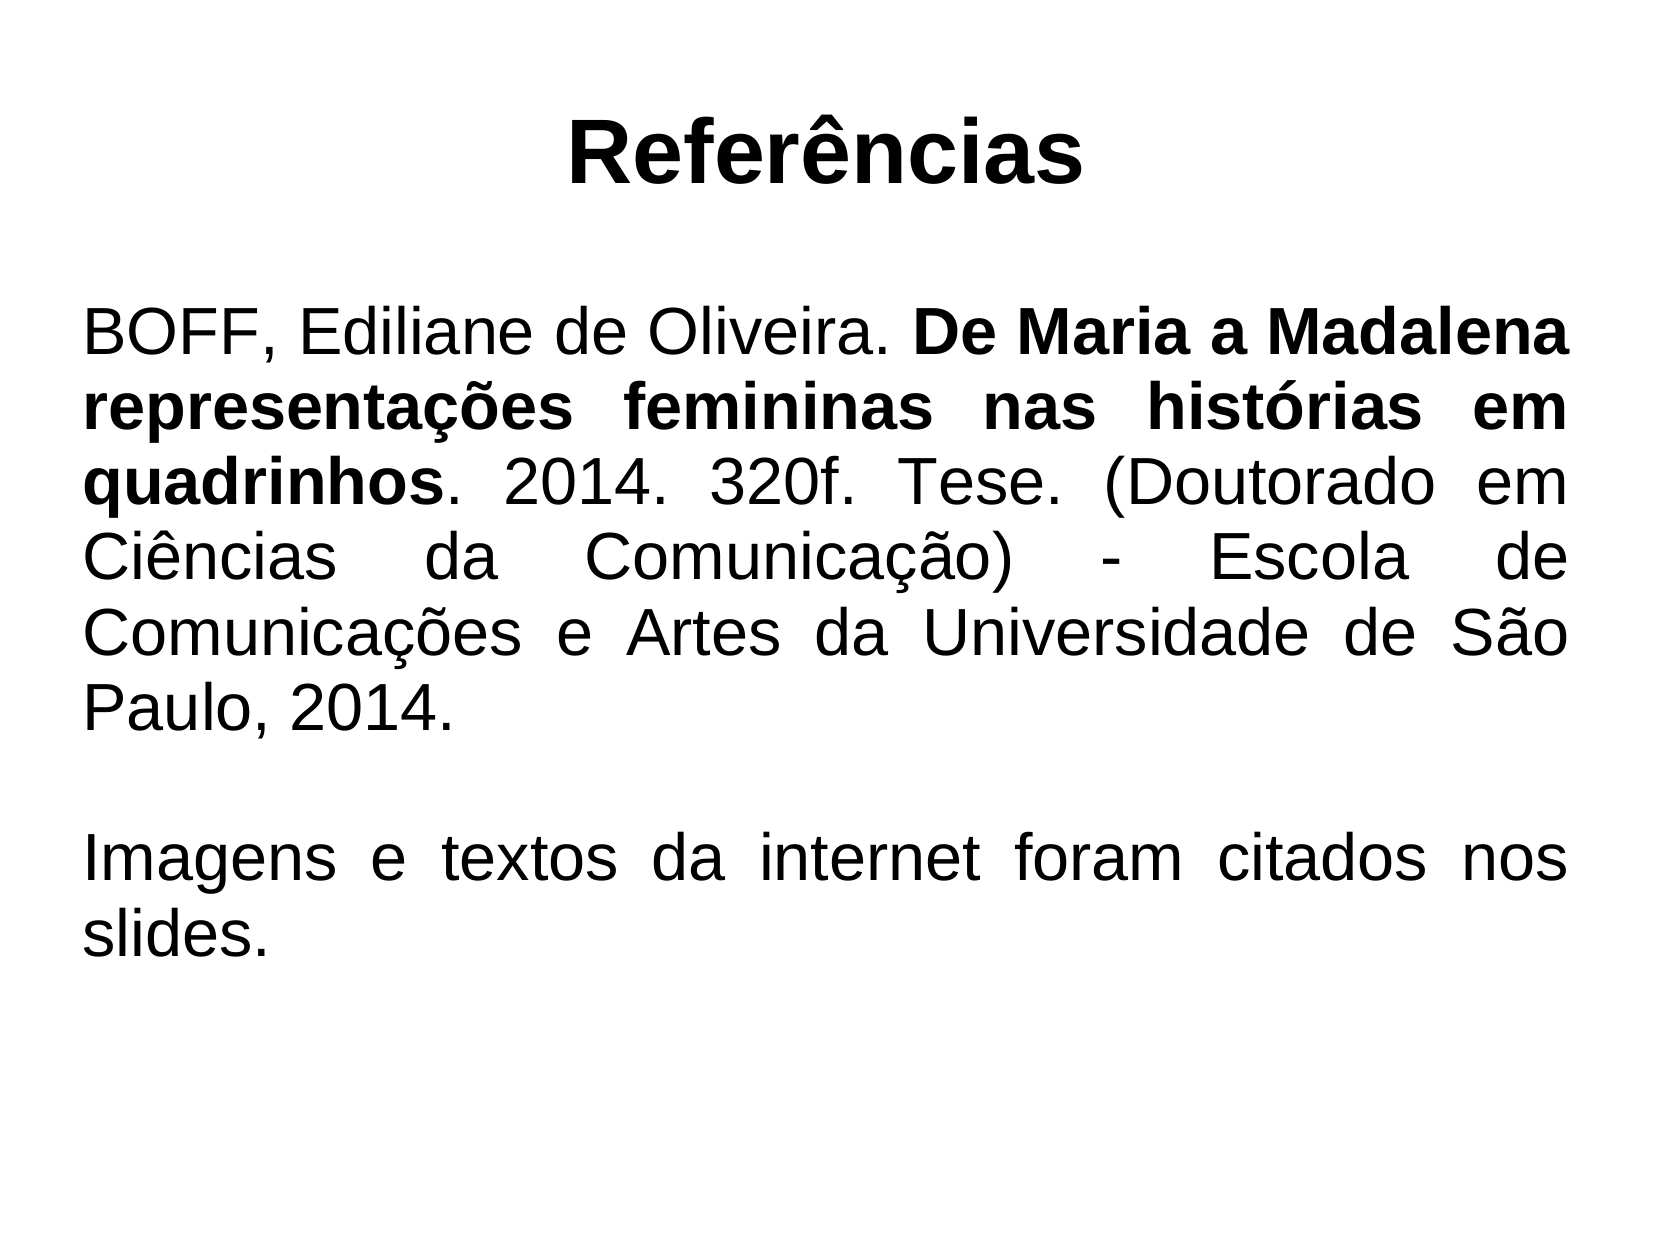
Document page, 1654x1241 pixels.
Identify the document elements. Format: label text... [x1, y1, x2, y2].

list BOFF, Ediliane de Oliveira. De Maria a Madalena representações femininas nas histórias em quadrinhos. 2014. 320f. Tese. (Doutorado em Ciências da Comunicação) - Escola de Comunicações e Artes da Universidade de São Paulo, 2014. Imagens e textos da internet foram citados nos slides. [82, 290, 1571, 1010]
title Referências [82, 49, 1571, 257]
